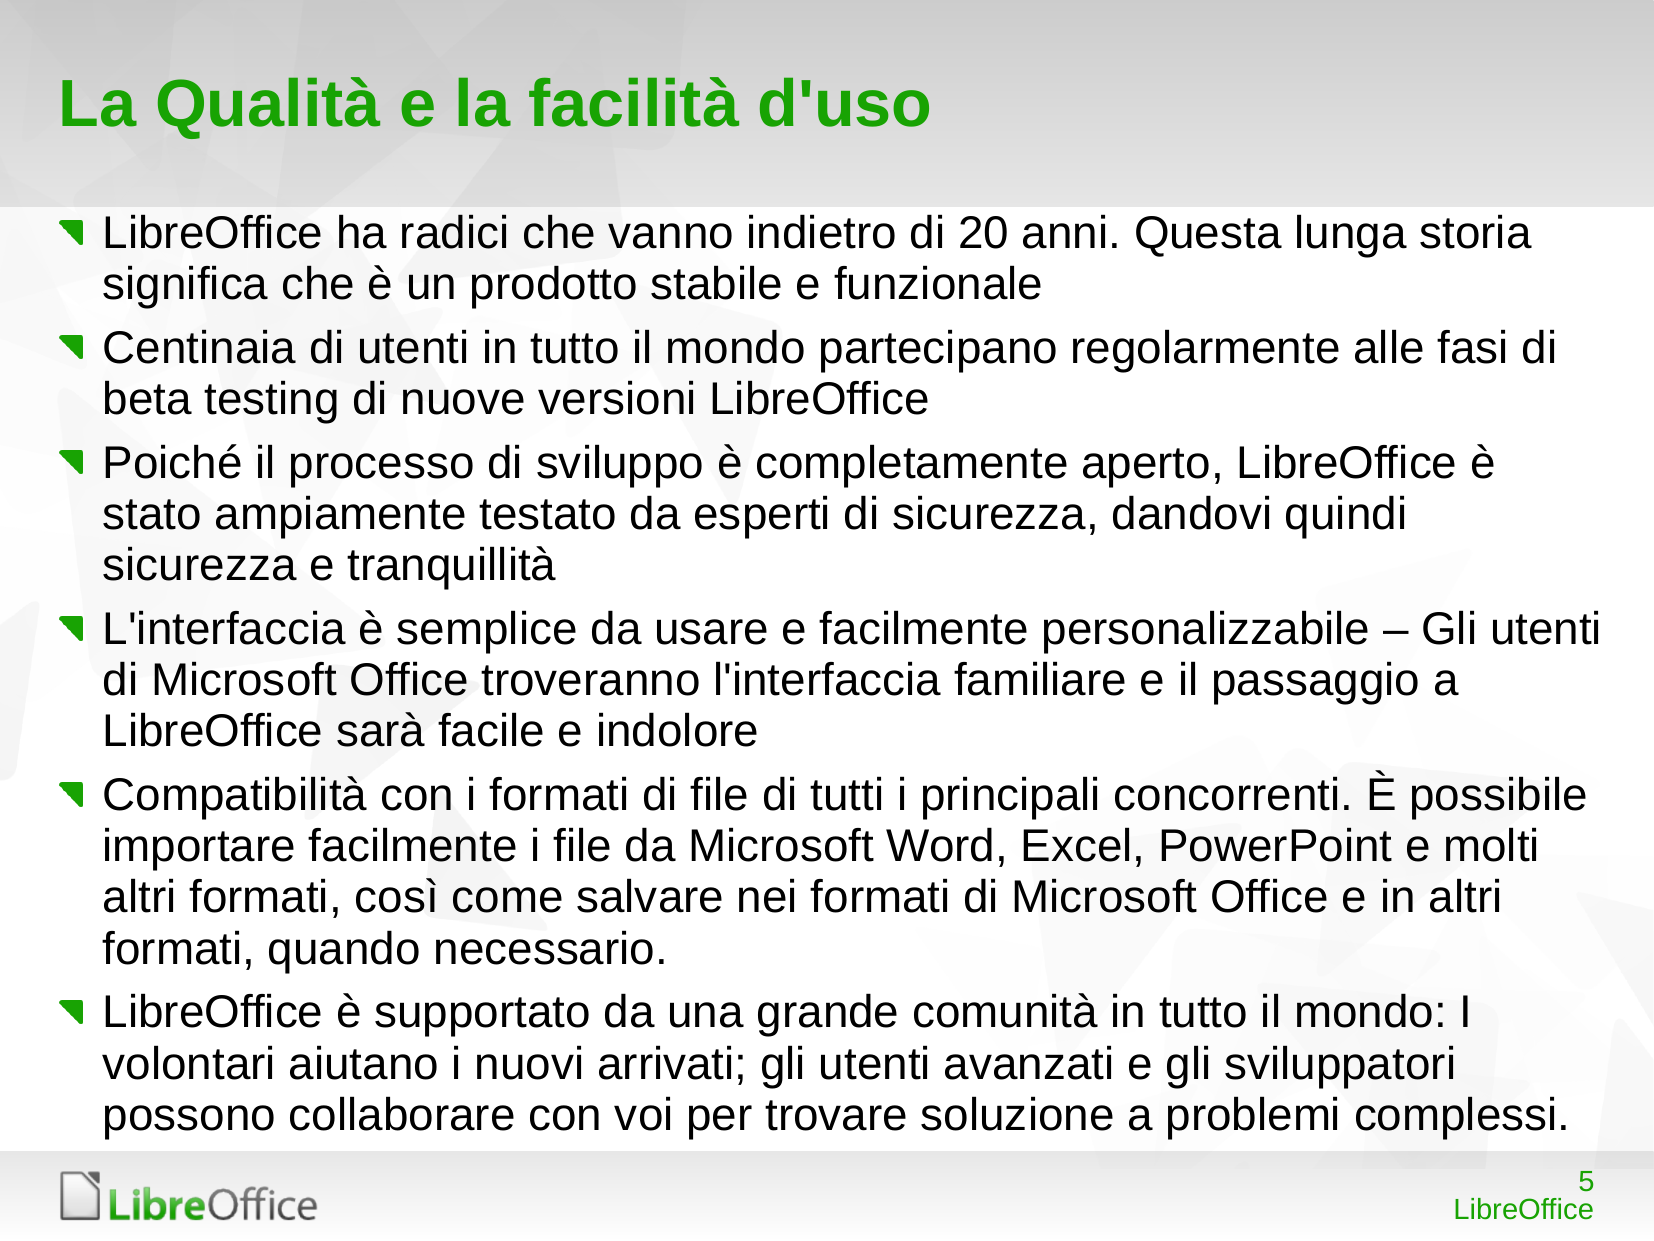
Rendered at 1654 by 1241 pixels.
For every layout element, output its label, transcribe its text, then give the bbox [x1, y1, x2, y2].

list LibreOffice ha radici che vanno indietro di 20 anni. Questa lunga storia significa che è un prodotto stabile e funzionale Centinaia di utenti in tutto il mondo partecipano regolarmente alle fasi di beta testing di nuove versioni LibreOffice Poiché il processo di sviluppo è completamente aperto, LibreOffice è stato ampiamente testato da esperti di sicurezza, dandovi quindi sicurezza e tranquillità L'interfaccia è semplice da usare e facilmente personalizzabile – Gli utenti di Microsoft Office troveranno l'interfaccia familiare e il passaggio a LibreOffice sarà facile e indolore Compatibilità con i formati di file di tutti i principali concorrenti. È possibile importare facilmente i file da Microsoft Word, Excel, PowerPoint e molti altri formati, così come salvare nei formati di Microsoft Office e in altri formati, quando necessario. LibreOffice è supportato da una grande comunità in tutto il mondo: I volontari aiutano i nuovi arrivati; gli utenti avanzati e gli sviluppatori possono collaborare con voi per trovare soluzione a problemi complessi. [59, 206, 1607, 1164]
picture [915, 548, 1654, 1169]
title La Qualità e la facilità d'uso [59, 29, 1595, 178]
picture [0, 0, 783, 931]
picture [41, 1152, 337, 1240]
